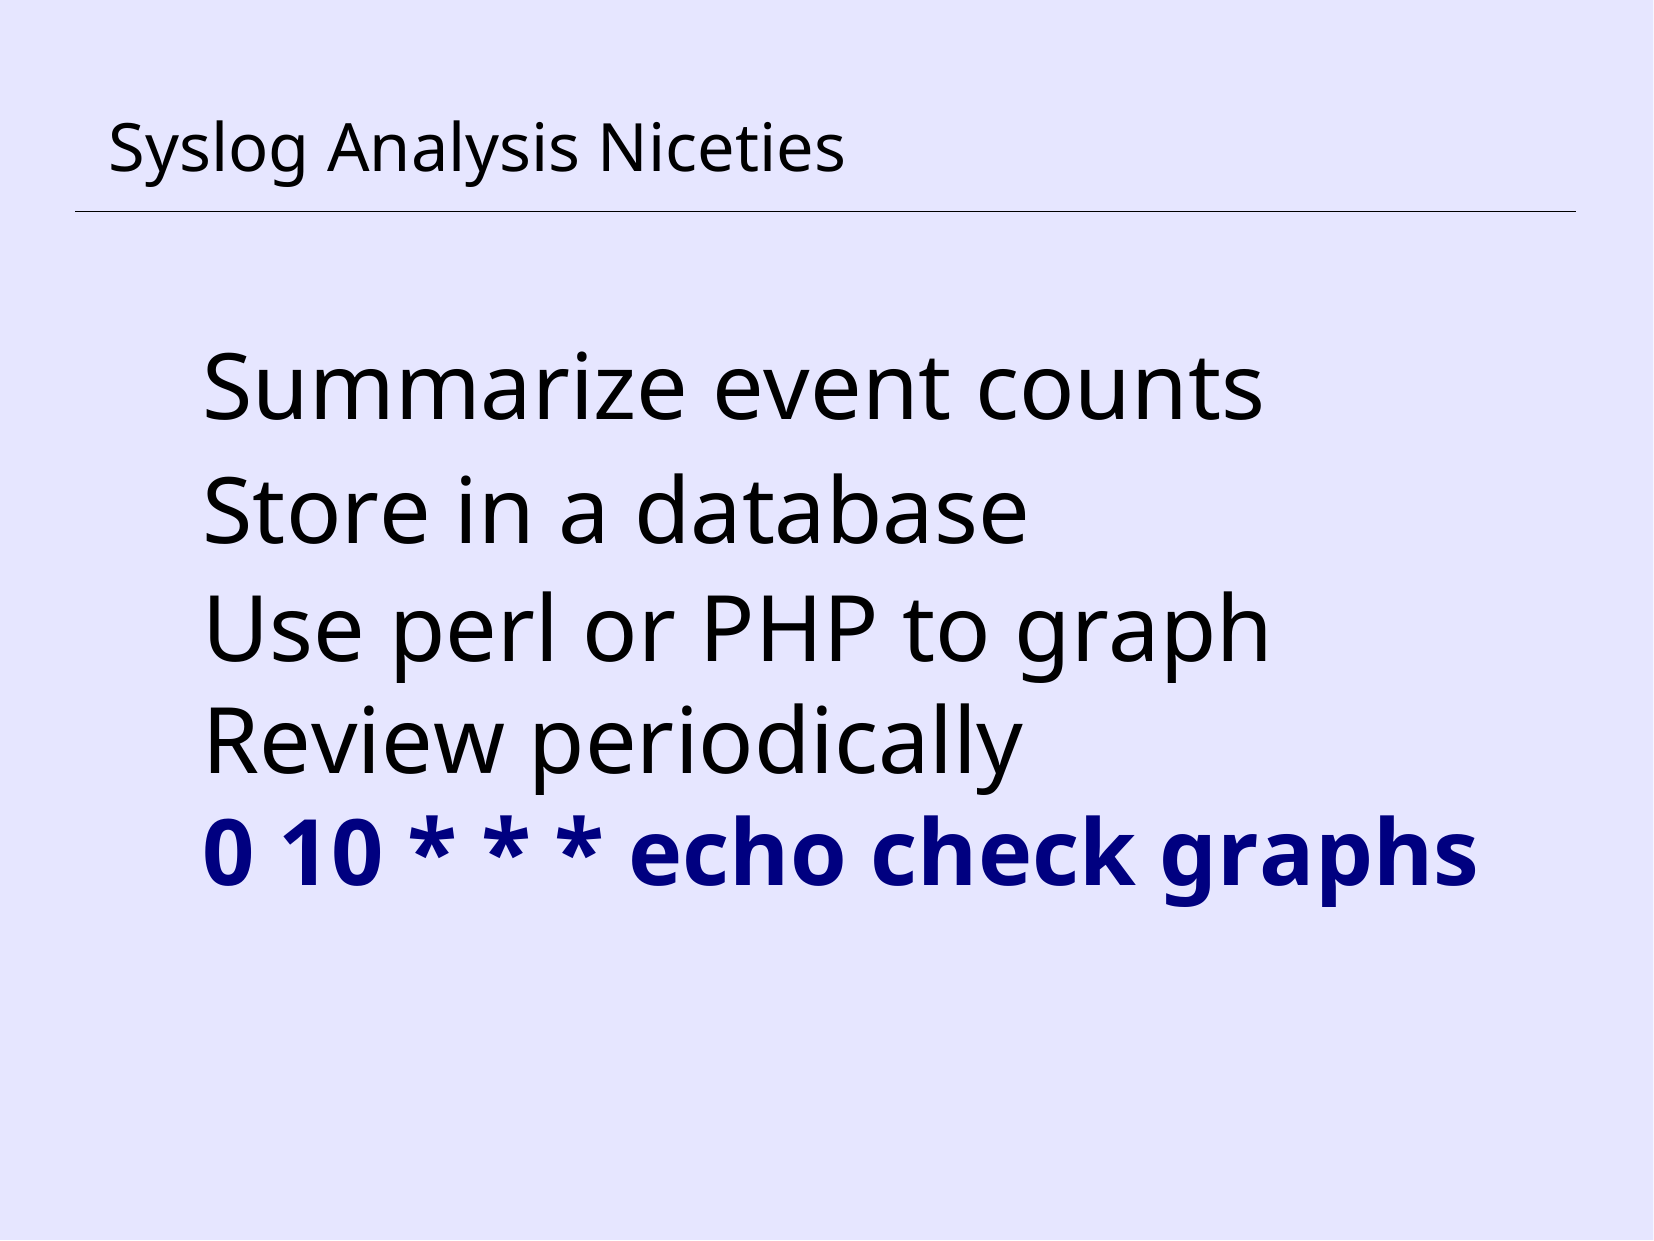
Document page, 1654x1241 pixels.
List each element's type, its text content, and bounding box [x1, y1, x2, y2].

text_box 0 10 * * * echo check graphs [187, 780, 1432, 903]
text_box Store in a database [187, 437, 1012, 556]
text_box Use perl or PHP to graph [187, 556, 1232, 678]
text_box Syslog Analysis Niceties [94, 93, 822, 186]
text_box Summarize event counts [187, 313, 1225, 436]
text_box Review periodically [187, 668, 1021, 780]
